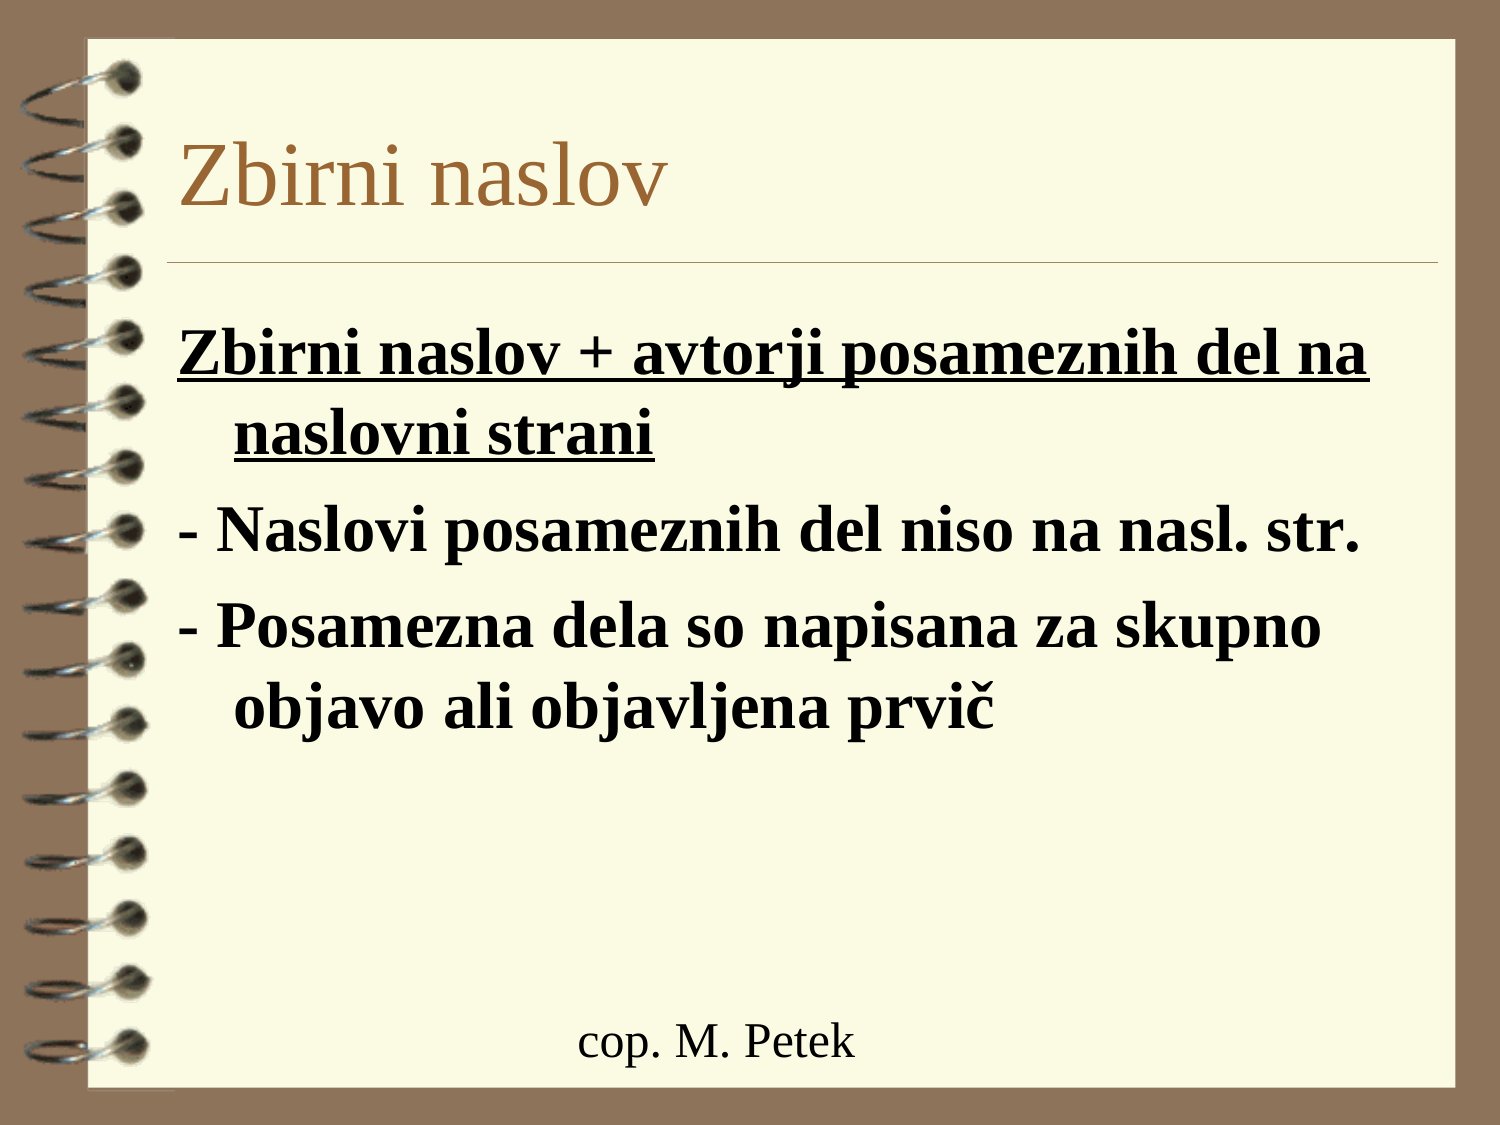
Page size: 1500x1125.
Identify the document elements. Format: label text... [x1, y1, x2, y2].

picture [0, 0, 175, 1125]
title Zbirni naslov [162, 74, 1438, 263]
list Zbirni naslov + avtorji posameznih del na naslovni strani - Naslovi posameznih del niso na nasl. str. - Posamezna dela so napisana za skupno objavo ali objavljena prvič [162, 299, 1438, 976]
